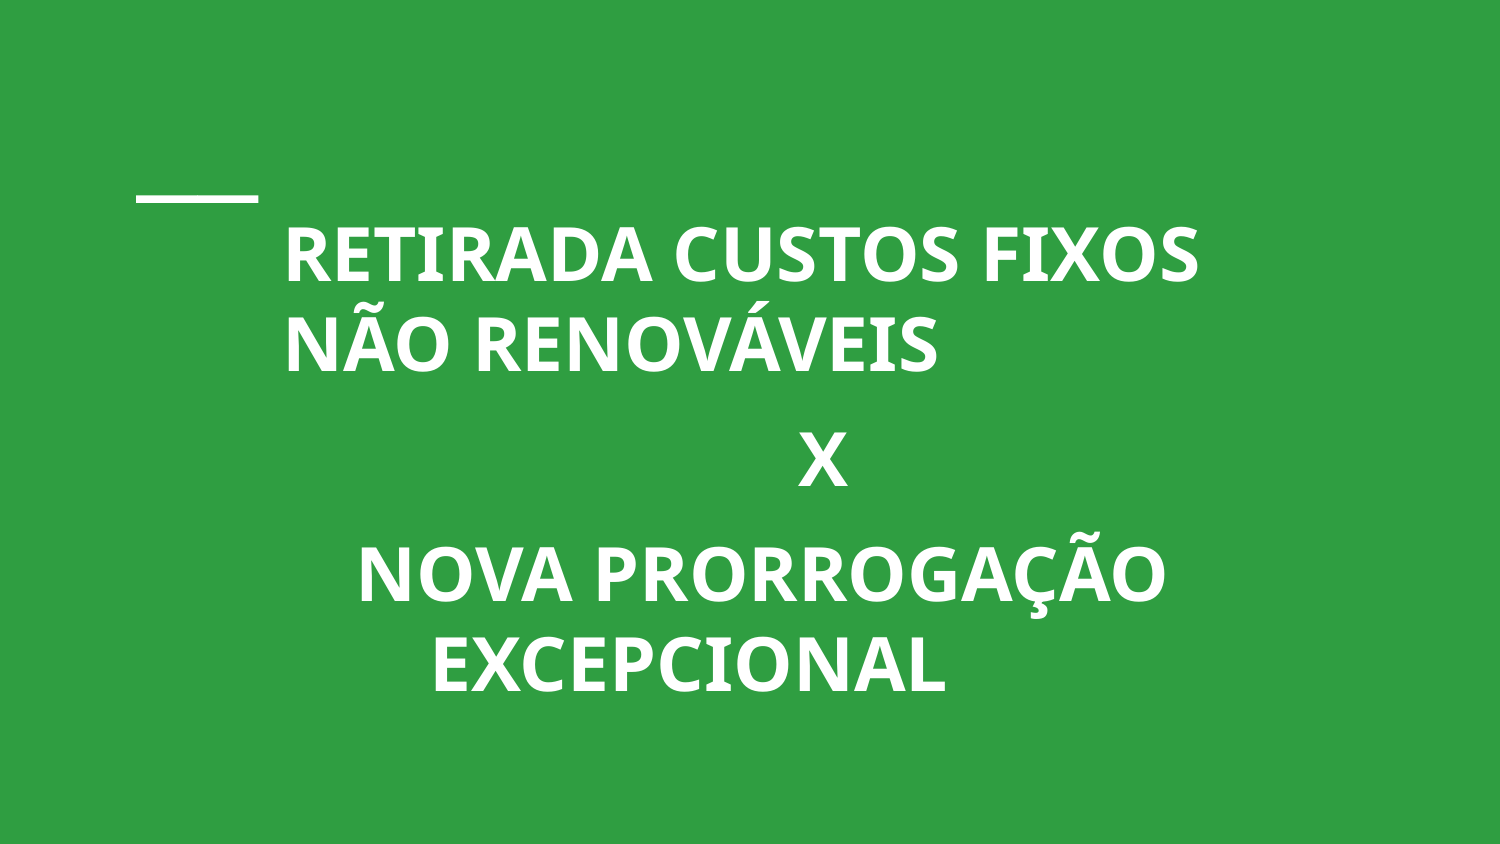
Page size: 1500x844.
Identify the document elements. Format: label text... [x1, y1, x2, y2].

text_box RETIRADA CUSTOS FIXOS NÃO RENOVÁVEIS X NOVA PRORROGAÇÃO EXCEPCIONAL [119, 191, 1381, 441]
